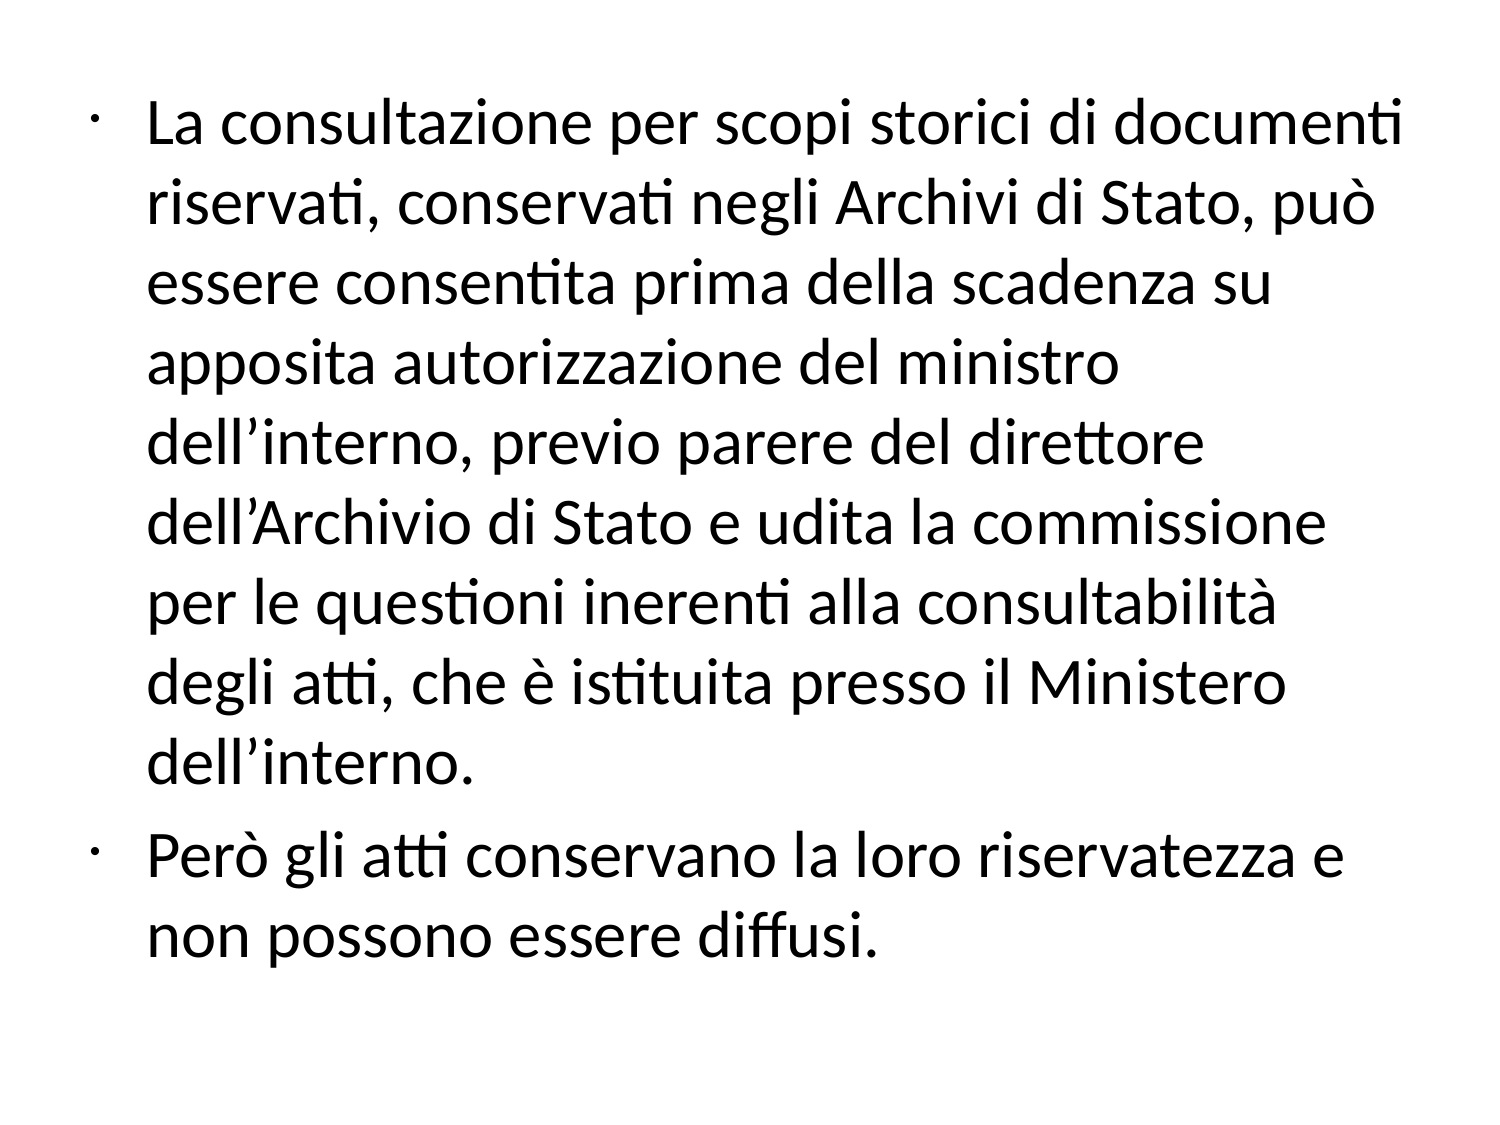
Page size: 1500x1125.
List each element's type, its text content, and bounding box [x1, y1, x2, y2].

list La consultazione per scopi storici di documenti riservati, conservati negli Archivi di Stato, può essere consentita prima della scadenza su apposita autorizzazione del ministro dell’interno, previo parere del direttore dell’Archivio di Stato e udita la commissione per le questioni inerenti alla consultabilità degli atti, che è istituita presso il Ministero dell’interno. Però gli atti conservano la loro riservatezza e non possono essere diffusi. [75, 70, 1425, 1005]
